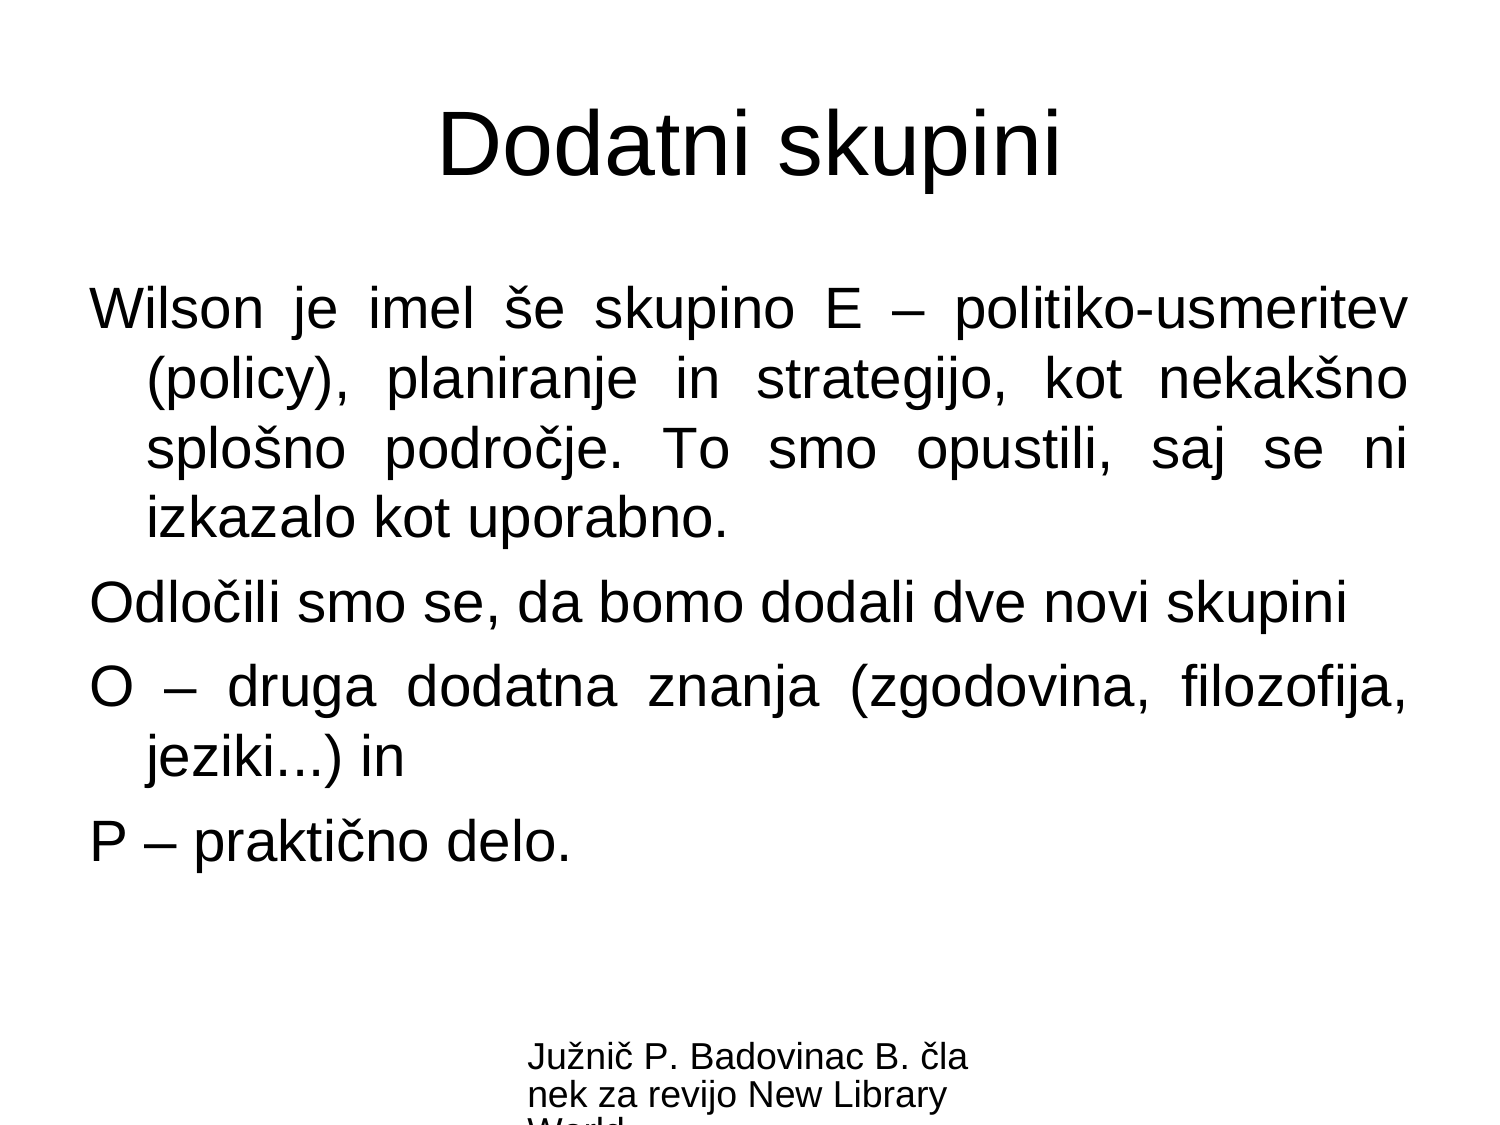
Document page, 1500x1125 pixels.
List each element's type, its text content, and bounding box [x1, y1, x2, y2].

title Dodatni skupini [75, 45, 1426, 233]
list Wilson je imel še skupino E – politiko-usmeritev (policy), planiranje in strategijo, kot nekakšno splošno področje. To smo opustili, saj se ni izkazalo kot uporabno. Odločili smo se, da bomo dodali dve novi skupini O – druga dodatna znanja (zgodovina, filozofija, jeziki...) in P – praktično delo. [75, 262, 1426, 1006]
